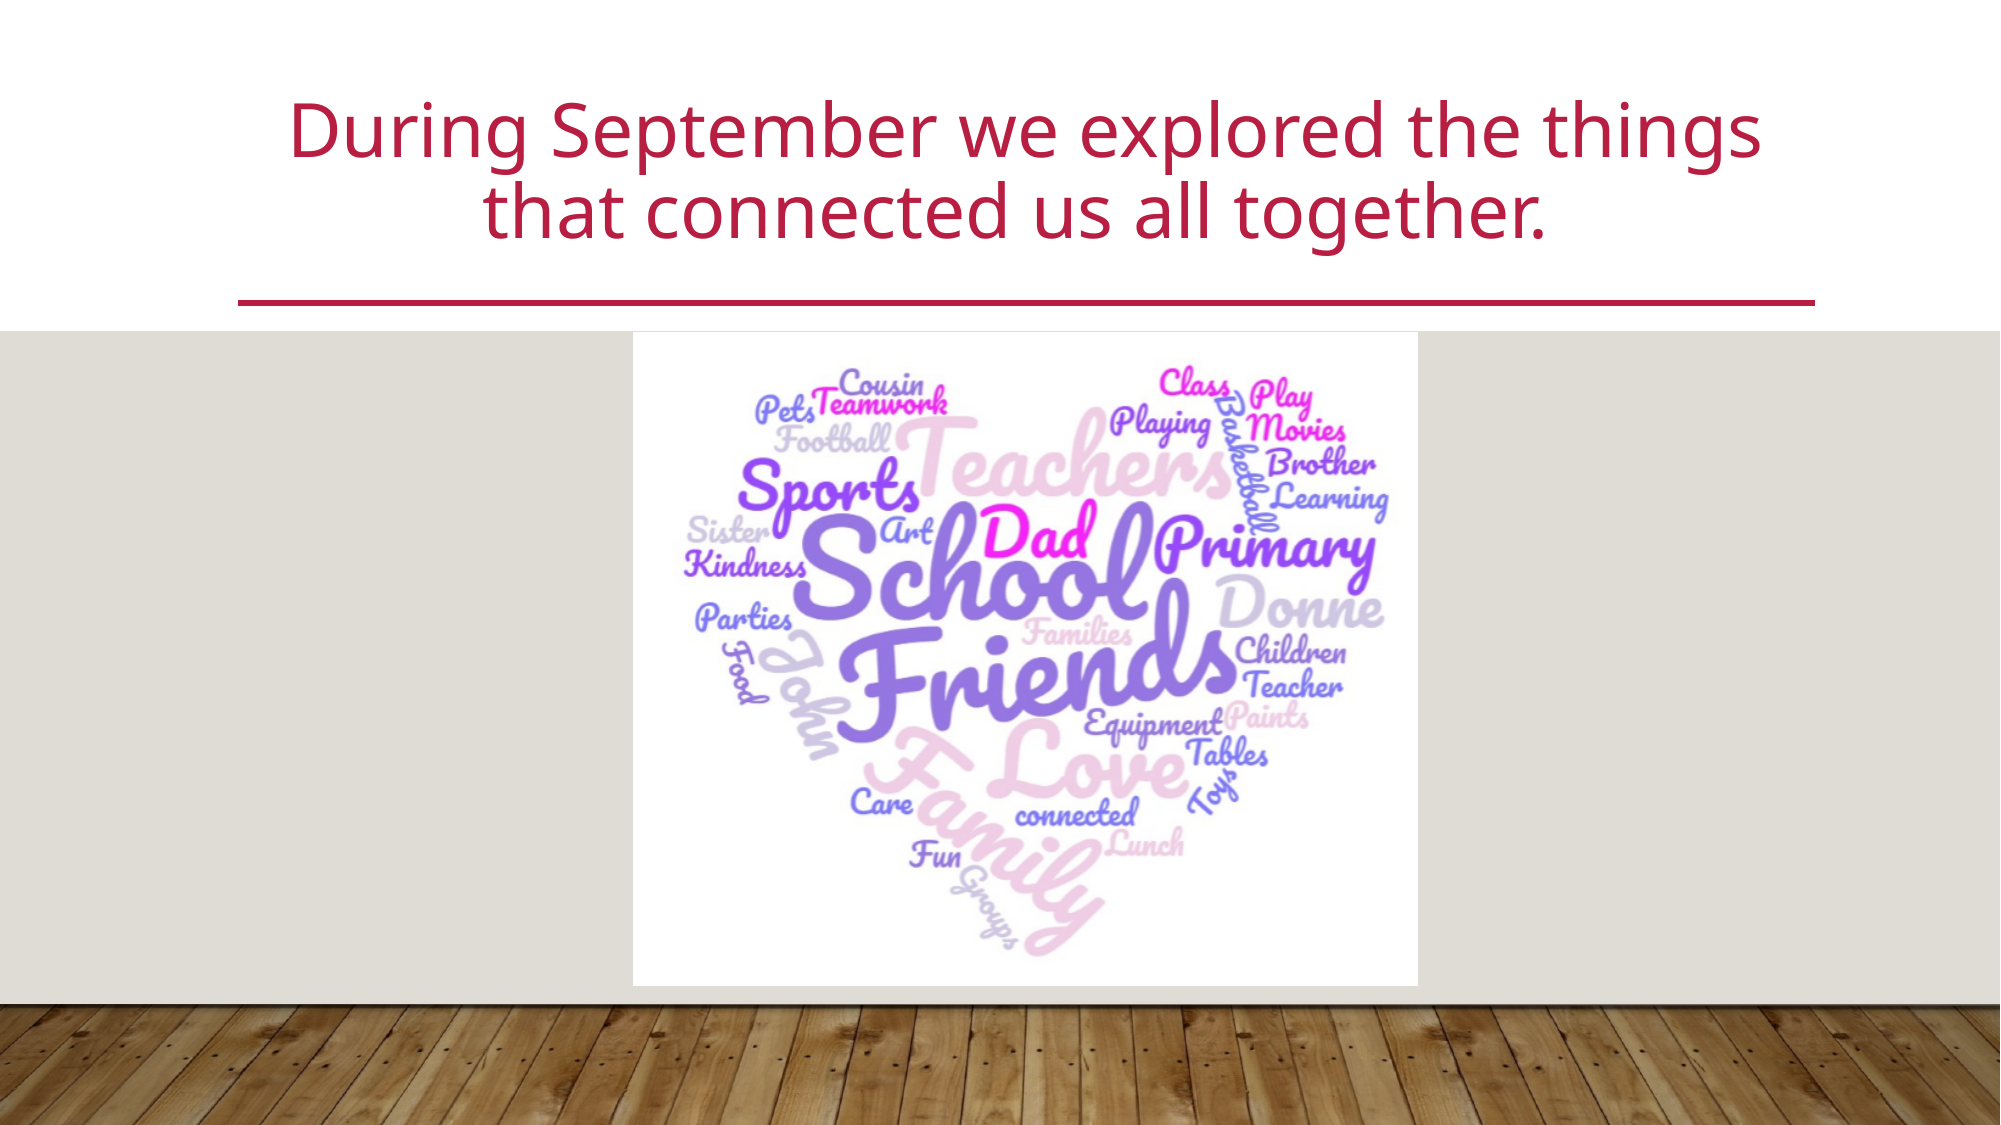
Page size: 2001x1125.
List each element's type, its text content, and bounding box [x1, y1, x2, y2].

picture [633, 332, 1418, 986]
title During September we explored the things that connected us all together. [238, 84, 1814, 258]
picture [0, 1004, 2000, 1125]
